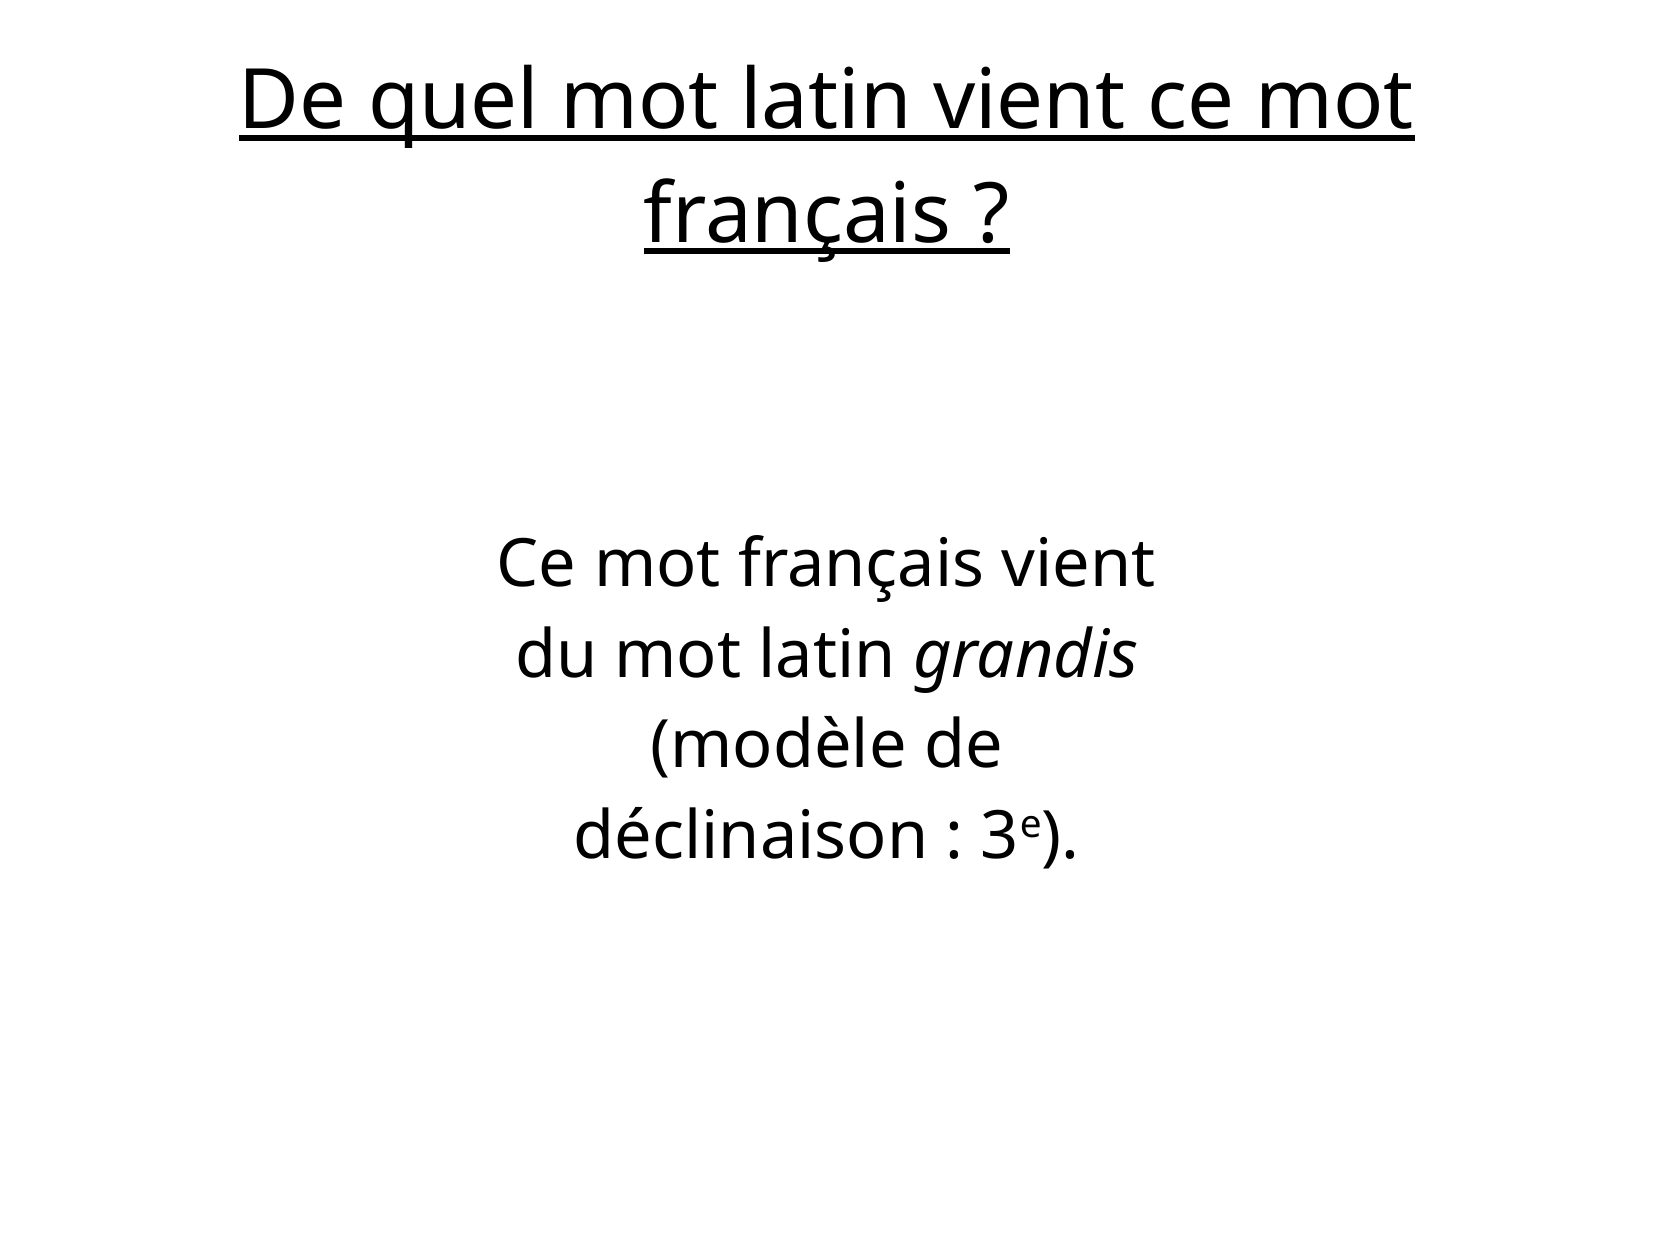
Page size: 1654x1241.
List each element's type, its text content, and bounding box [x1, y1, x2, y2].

text_box Ce mot français vient du mot latin grandis (modèle de déclinaison : 3e). [472, 507, 1182, 895]
title De quel mot latin vient ce mot français ? [82, 36, 1571, 270]
